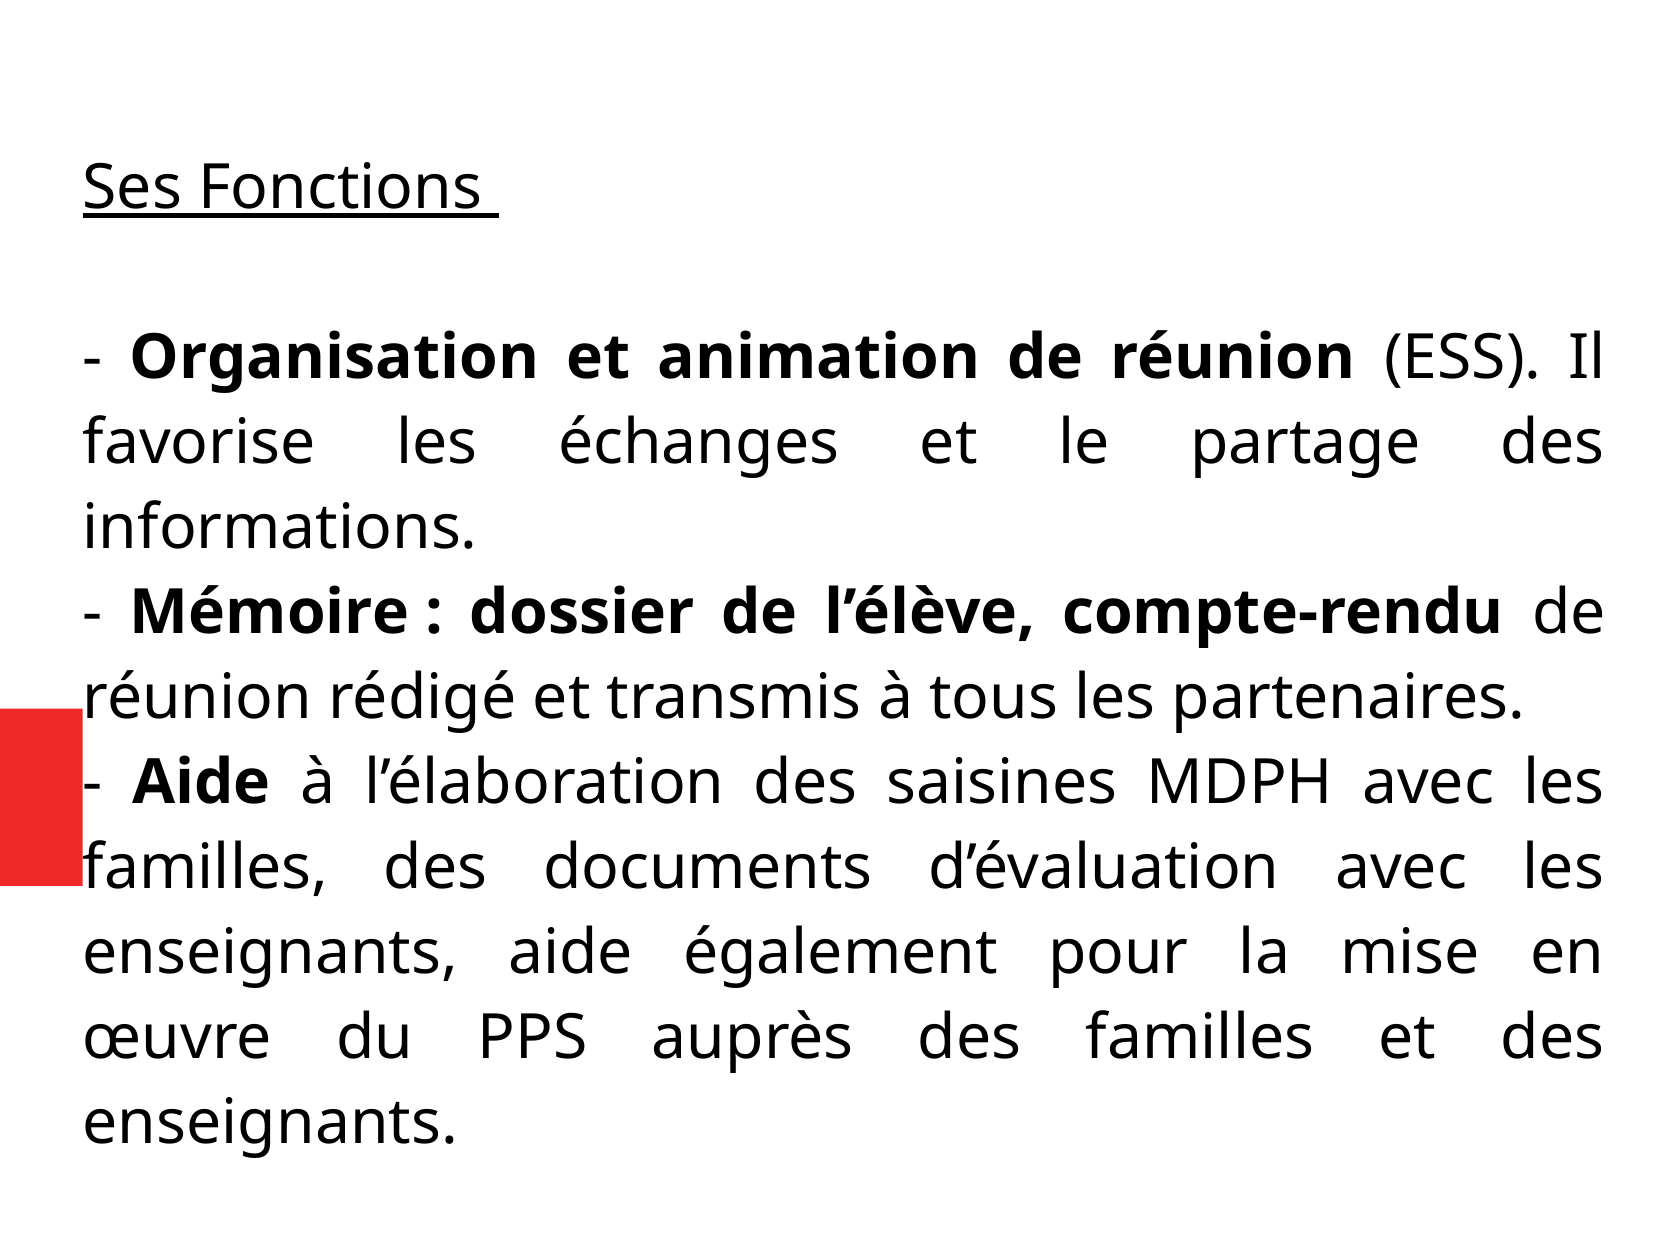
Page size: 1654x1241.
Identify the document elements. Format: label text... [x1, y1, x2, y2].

subtitle Ses Fonctions - Organisation et animation de réunion (ESS). Il favorise les échanges et le partage des informations. - Mémoire : dossier de l’élève, compte-rendu de réunion rédigé et transmis à tous les partenaires. - Aide à l’élaboration des saisines MDPH avec les familles, des documents d’évaluation avec les enseignants, aide également pour la mise en œuvre du PPS auprès des familles et des enseignants. [82, 118, 1607, 1241]
